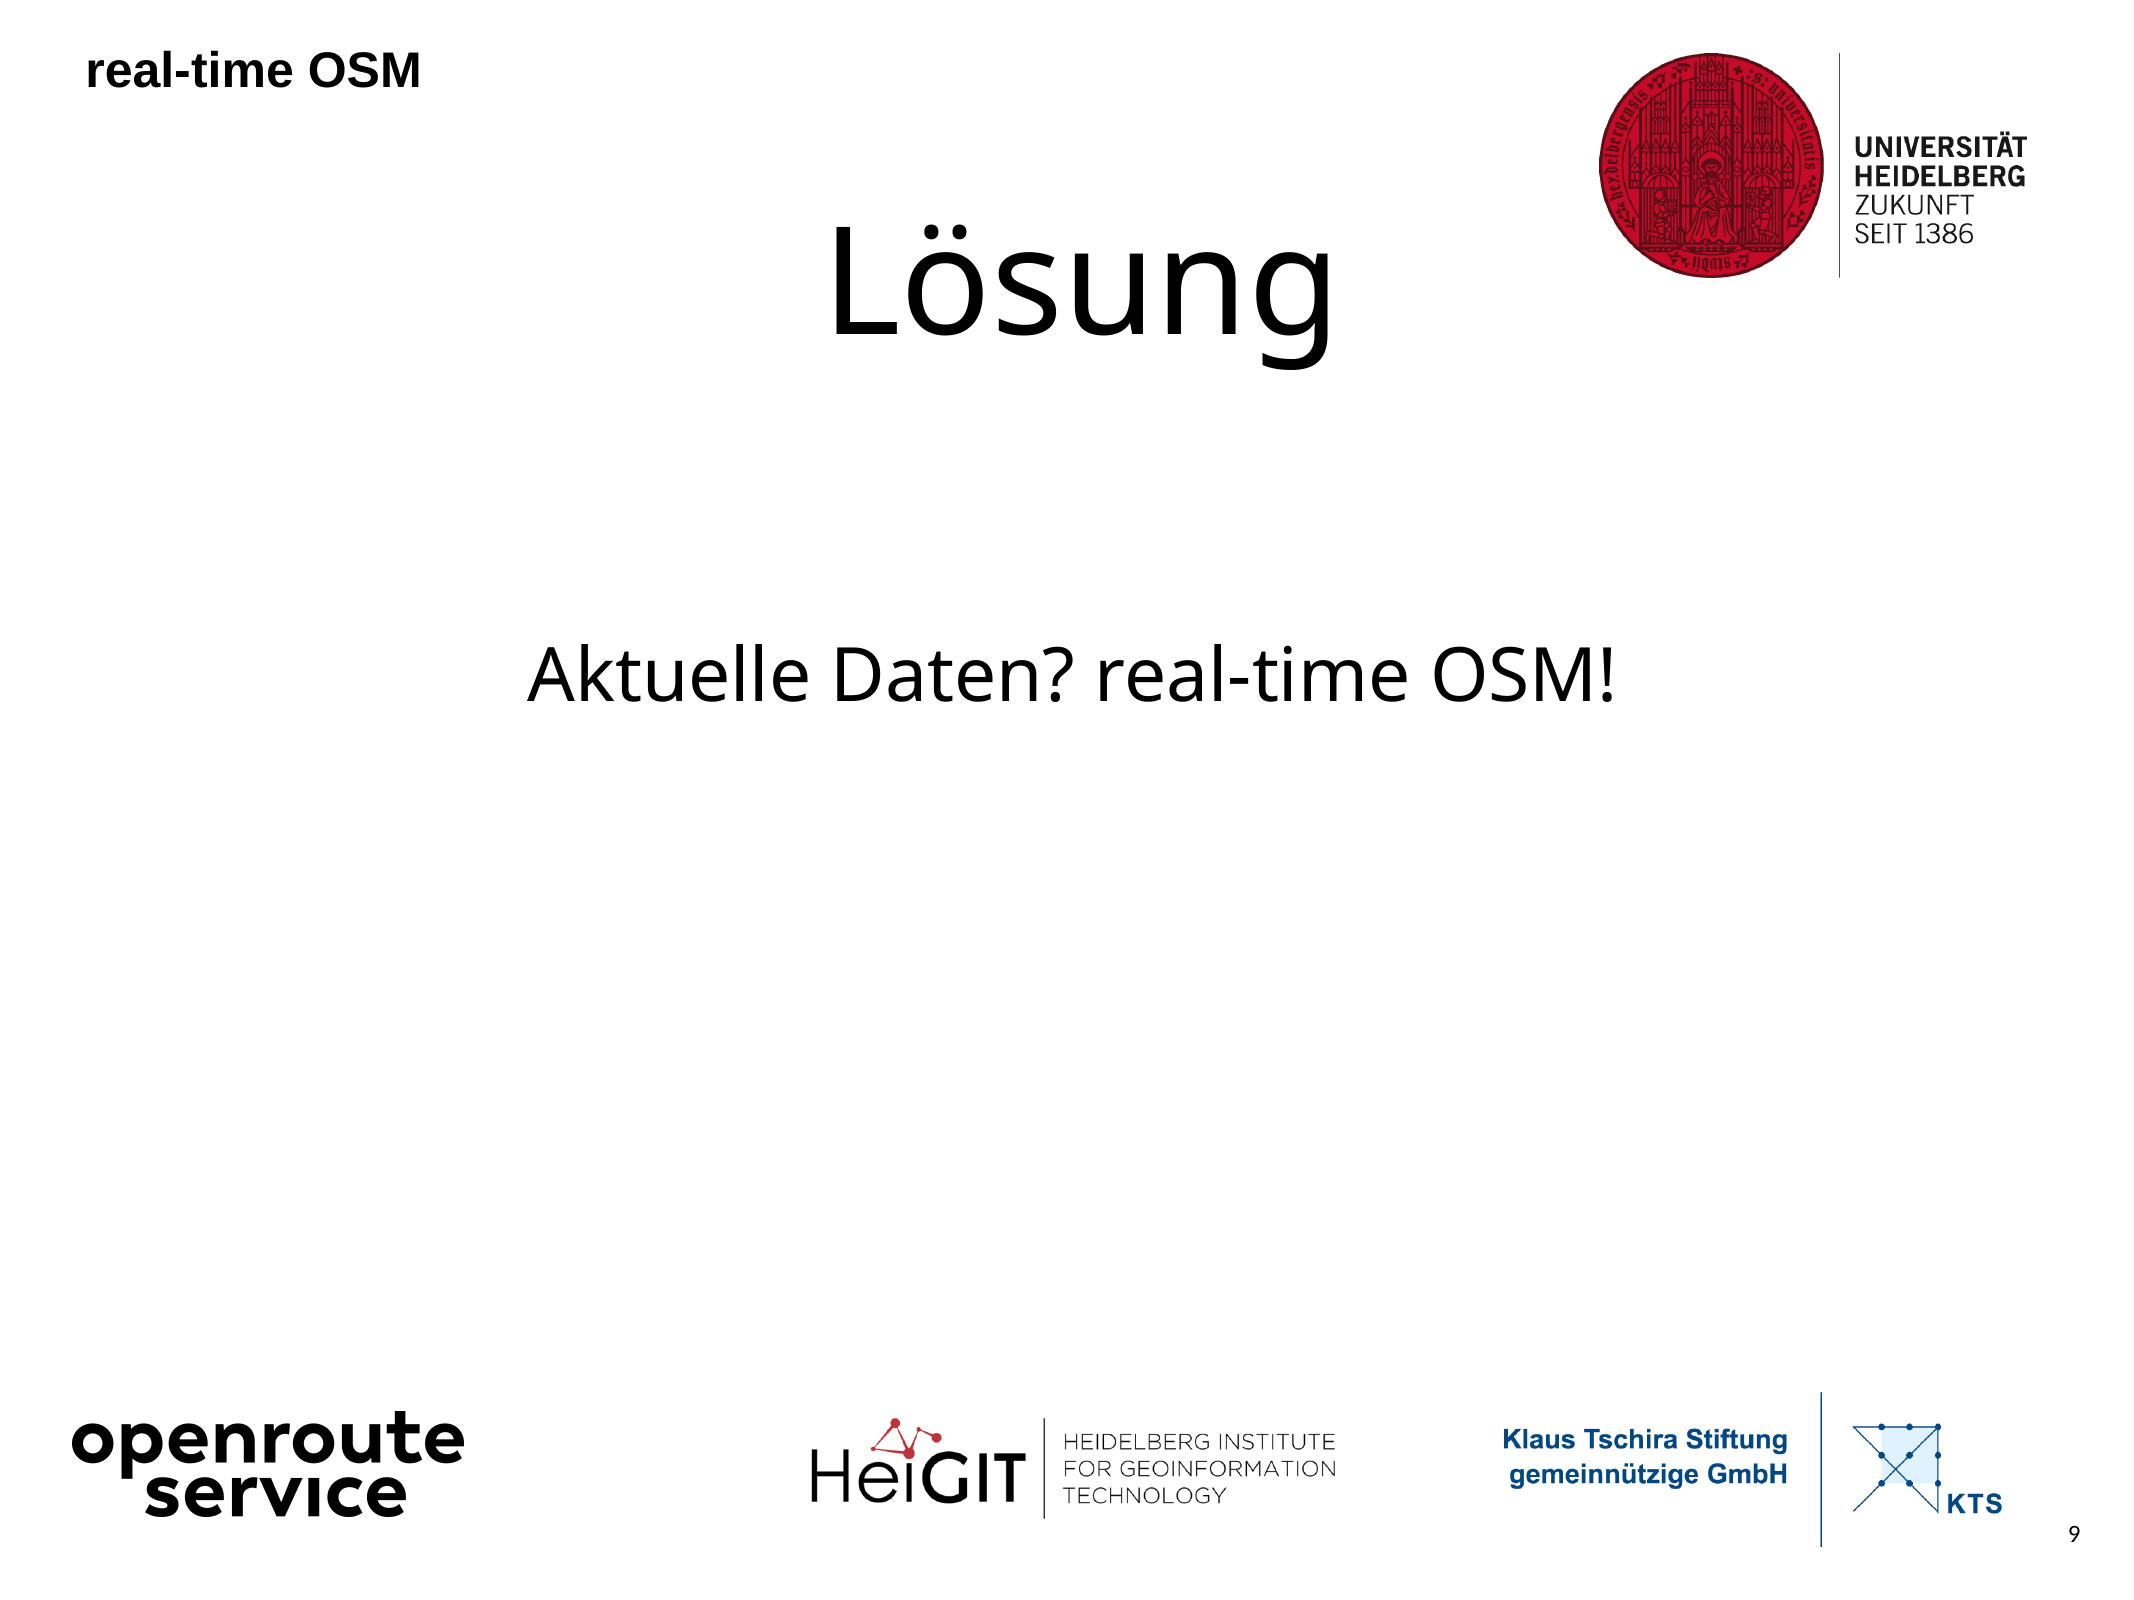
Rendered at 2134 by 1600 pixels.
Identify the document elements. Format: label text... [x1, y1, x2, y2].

picture [72, 1411, 464, 1517]
text_box real-time OSM [74, 26, 434, 109]
text_box Lösung [813, 176, 1350, 373]
picture [1599, 53, 2027, 278]
text_box Aktuelle Daten? real-time OSM! [518, 618, 1628, 725]
picture [797, 1395, 1349, 1533]
picture [1474, 1330, 2034, 1597]
